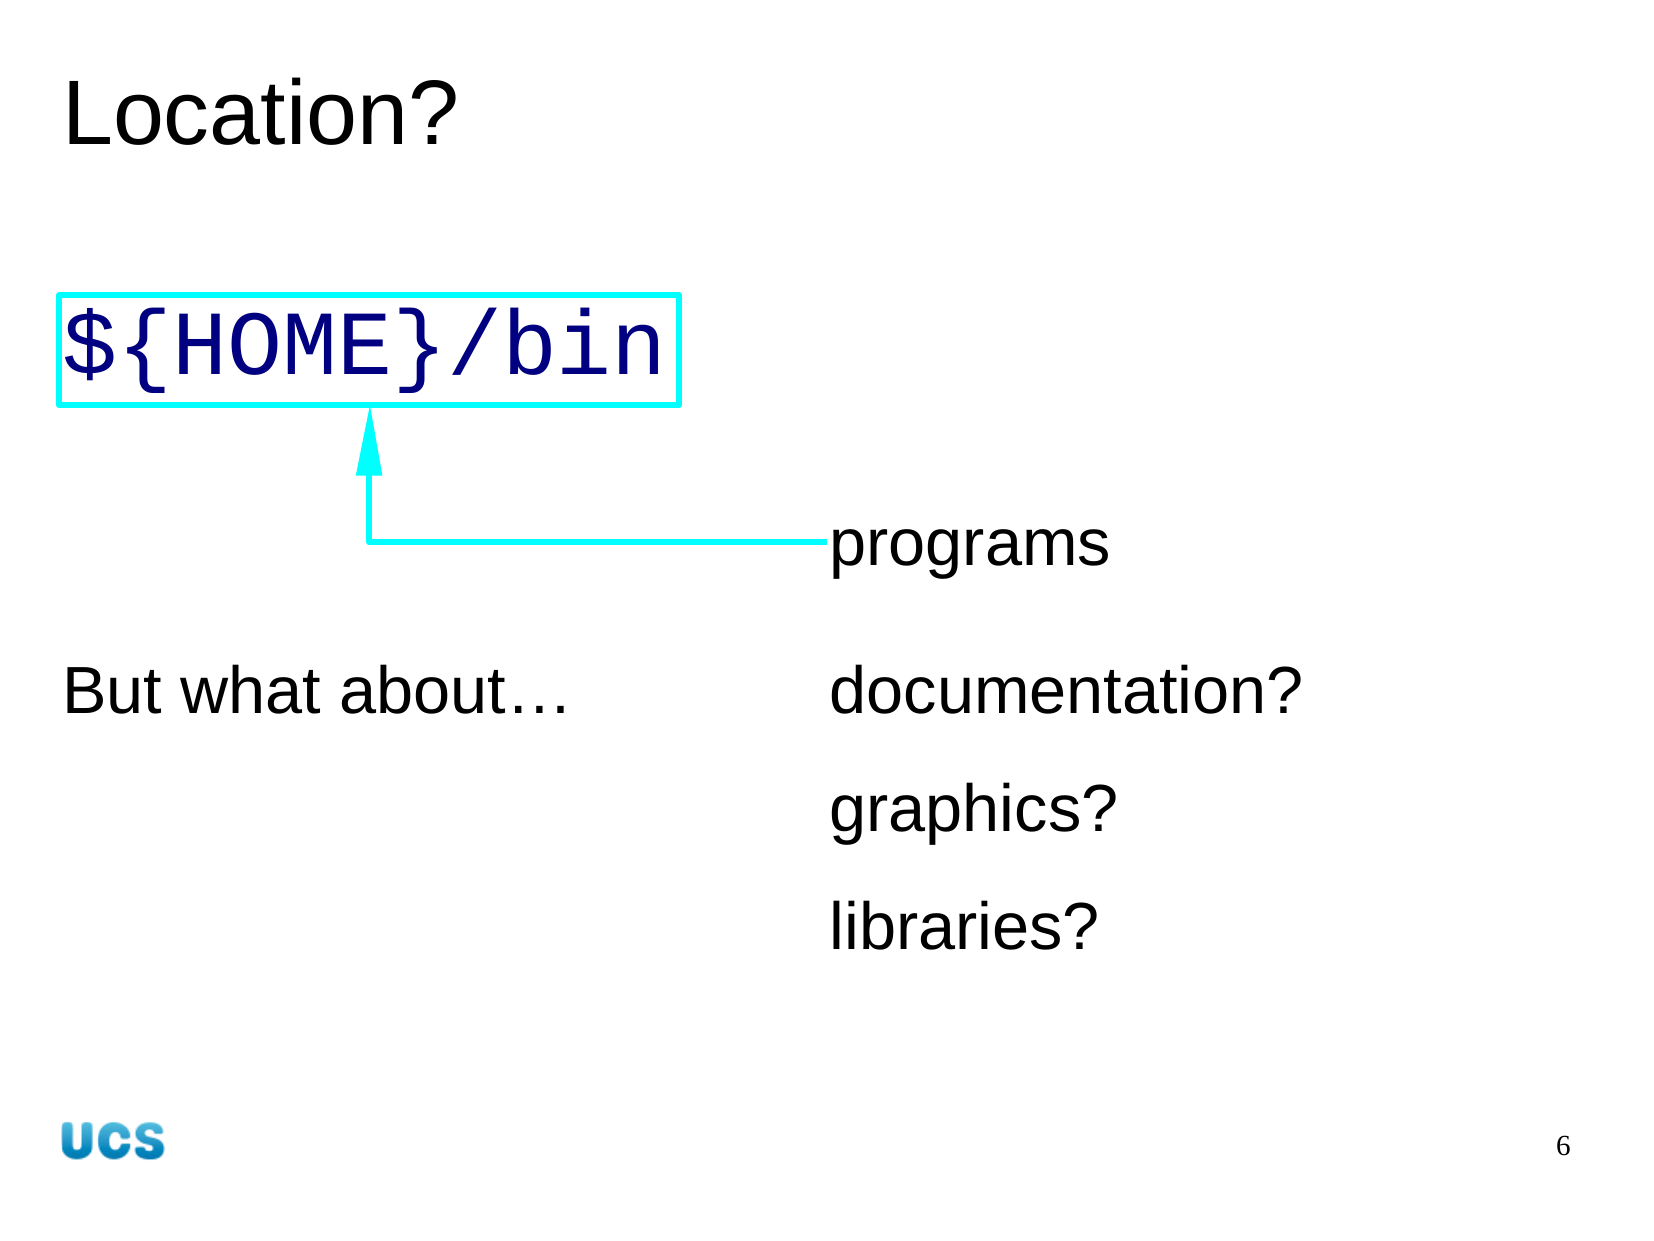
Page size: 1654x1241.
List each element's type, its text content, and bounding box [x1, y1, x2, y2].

text_box programs [826, 501, 1116, 583]
text_box Location? [59, 59, 464, 168]
text_box ${HOME}/bin [59, 295, 680, 406]
text_box But what about… [59, 649, 578, 731]
text_box libraries? [826, 885, 1105, 967]
text_box graphics? [826, 767, 1124, 849]
picture [61, 1121, 165, 1161]
text_box documentation? [826, 649, 1309, 731]
